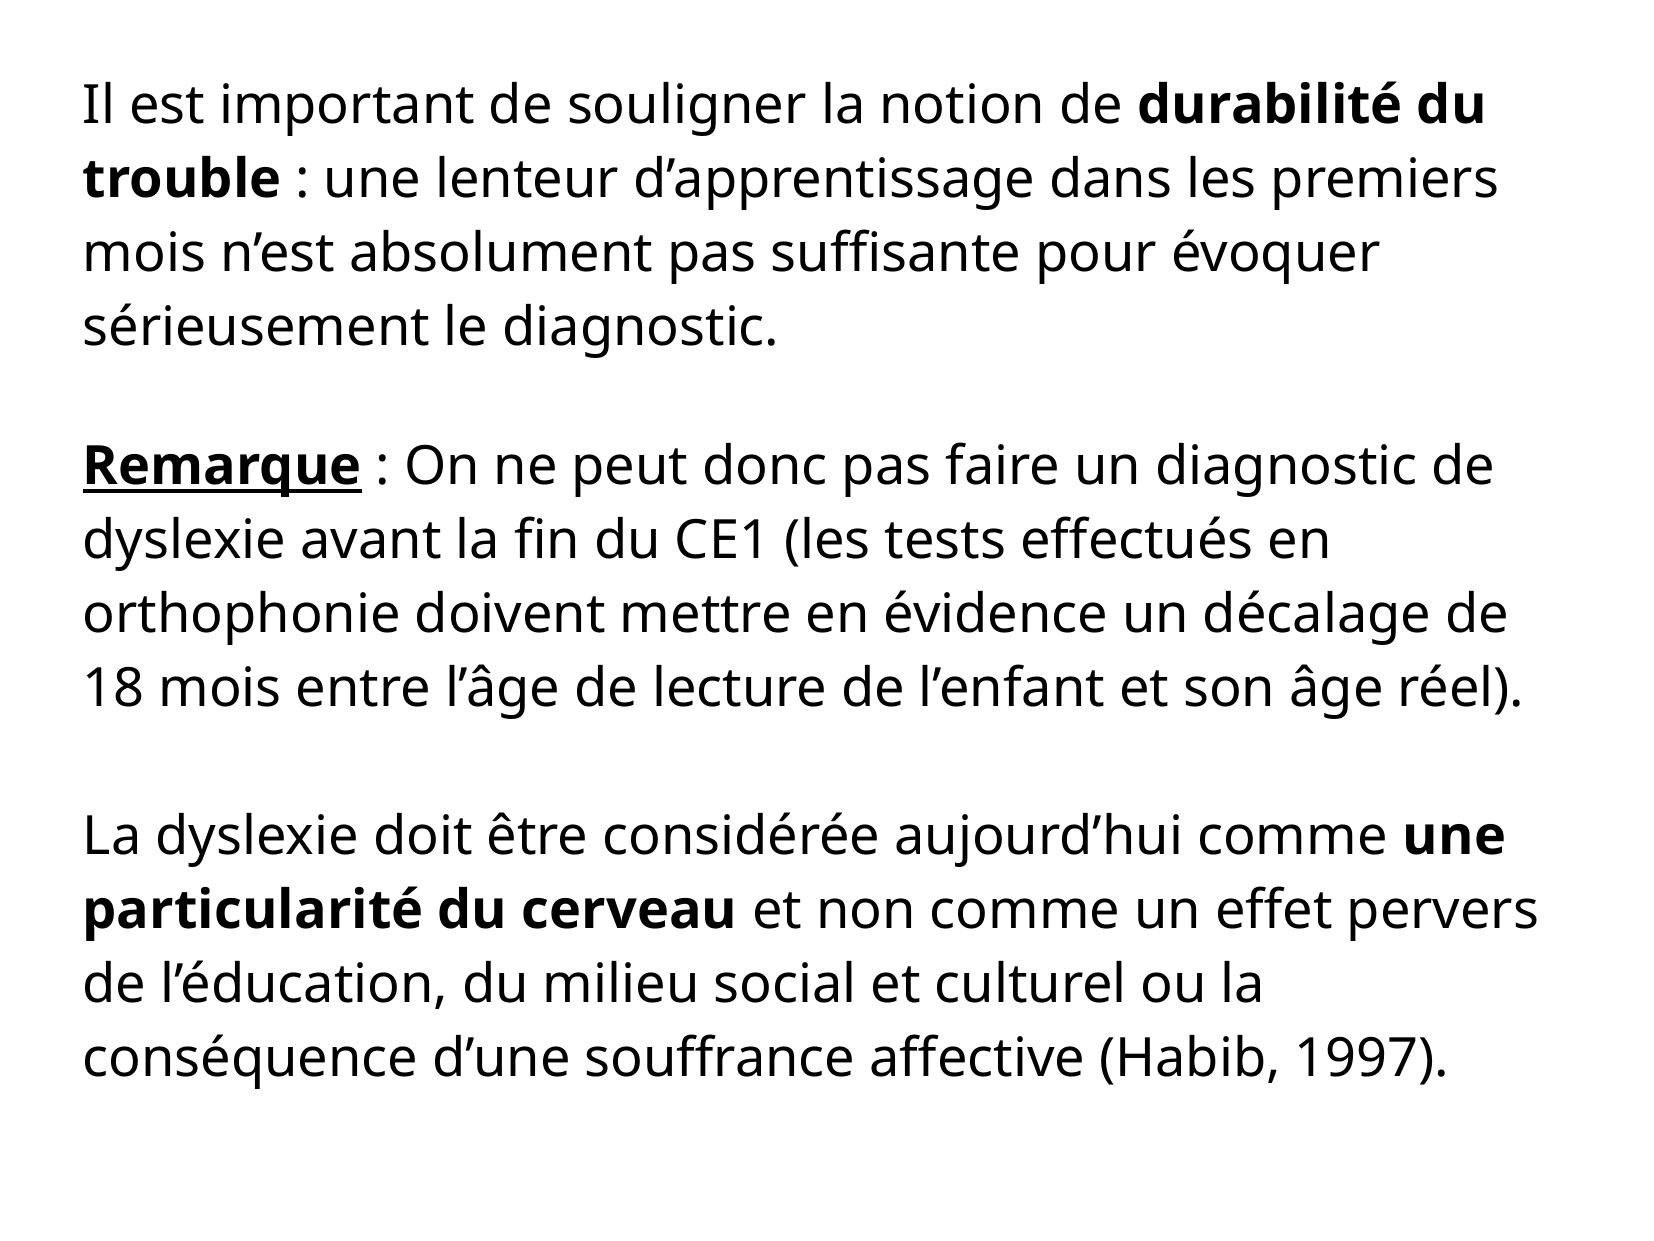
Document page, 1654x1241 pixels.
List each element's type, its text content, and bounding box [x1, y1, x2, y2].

subtitle Il est important de souligner la notion de durabilité du trouble : une lenteur d’apprentissage dans les premiers mois n’est absolument pas suffisante pour évoquer sérieusement le diagnostic. Remarque : On ne peut donc pas faire un diagnostic de dyslexie avant la fin du CE1 (les tests effectués en orthophonie doivent mettre en évidence un décalage de 18 mois entre l’âge de lecture de l’enfant et son âge réel). La dyslexie doit être considérée aujourd’hui comme une particularité du cerveau et non comme un effet pervers de l’éducation, du milieu social et culturel ou la conséquence d’une souffrance affective (Habib, 1997). [82, 49, 1571, 1109]
